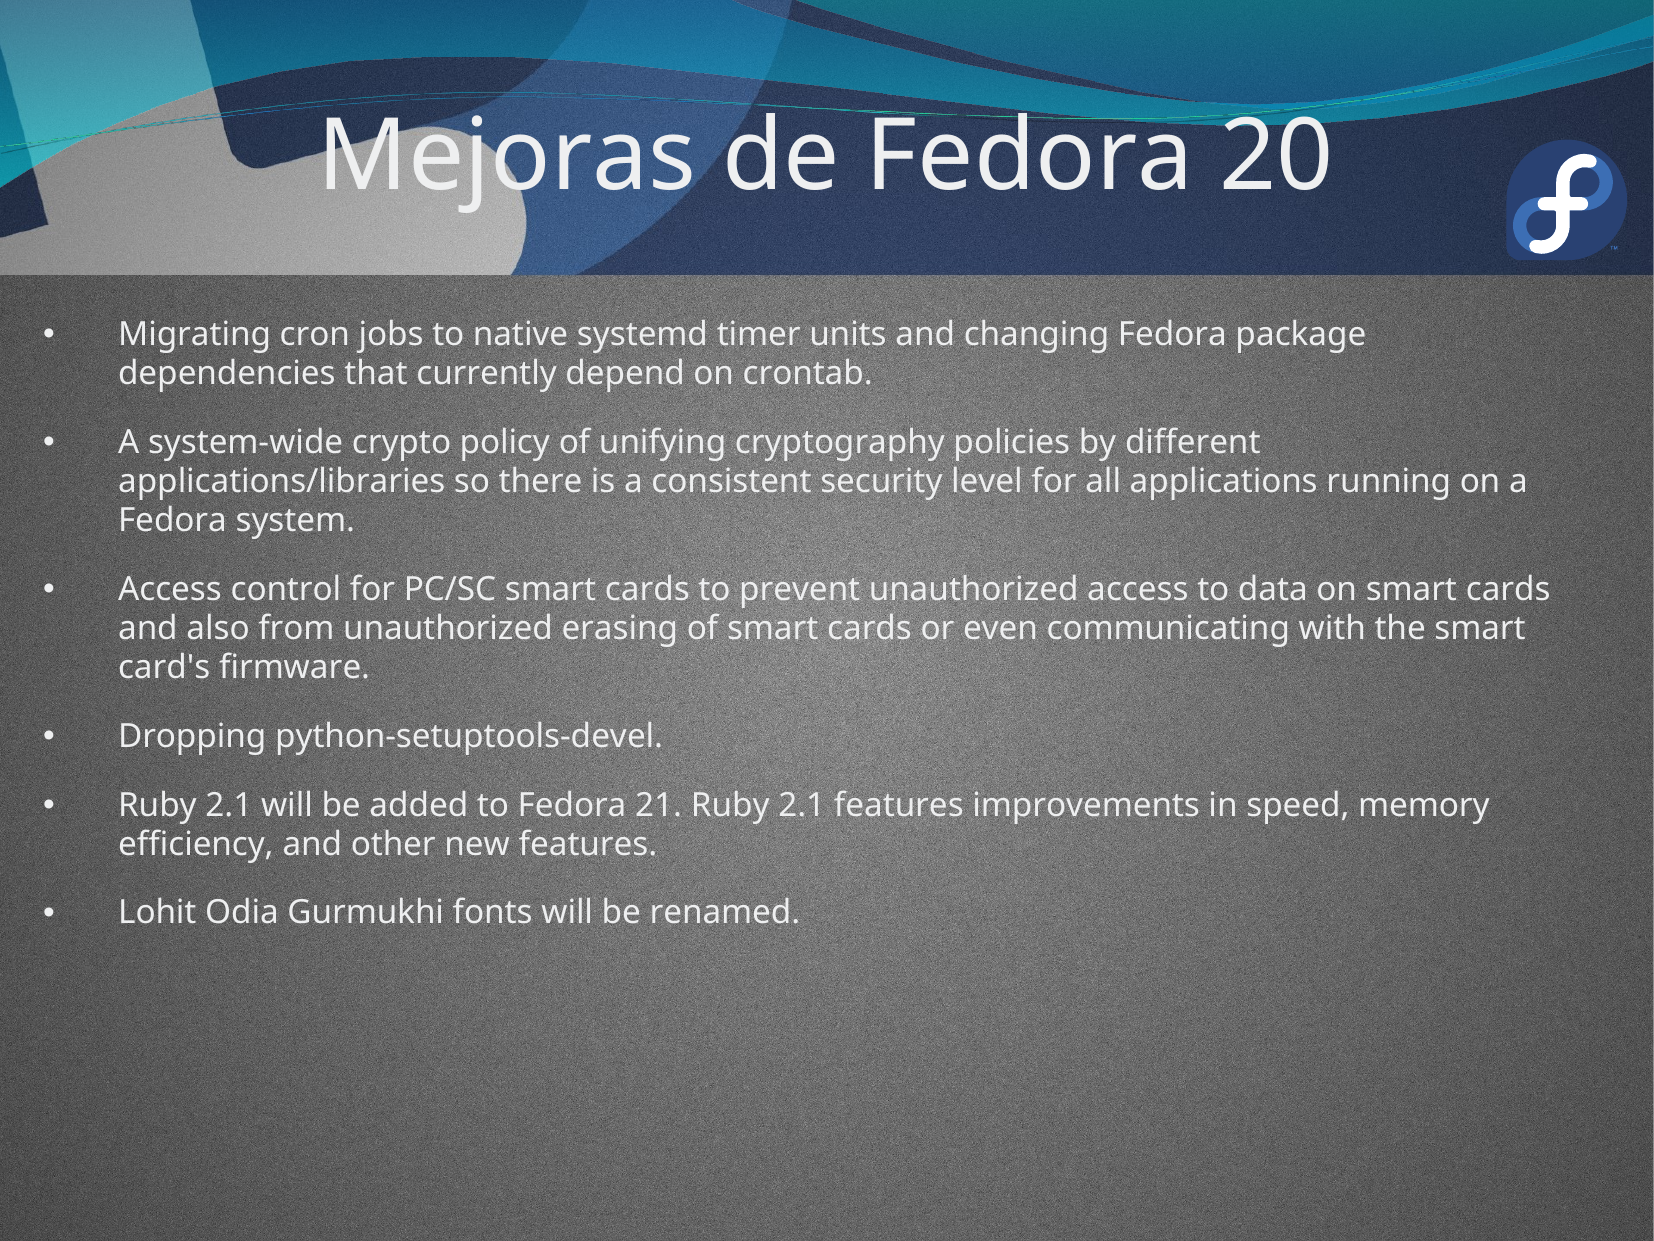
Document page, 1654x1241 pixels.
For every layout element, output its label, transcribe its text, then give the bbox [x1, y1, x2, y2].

text_box Migrating cron jobs to native systemd timer units and changing Fedora package dependencies that currently depend on crontab. A system-wide crypto policy of unifying cryptography policies by different applications/libraries so there is a consistent security level for all applications running on a Fedora system. Access control for PC/SC smart cards to prevent unauthorized access to data on smart cards and also from unauthorized erasing of smart cards or even communicating with the smart card's firmware. Dropping python-setuptools-devel. Ruby 2.1 will be added to Fedora 21. Ruby 2.1 features improvements in speed, memory efficiency, and other new features. Lohit Odia Gurmukhi fonts will be renamed. [23, 312, 1583, 1152]
picture [0, 0, 1654, 1241]
text_box Mejoras de Fedora 20 [82, 49, 1571, 257]
